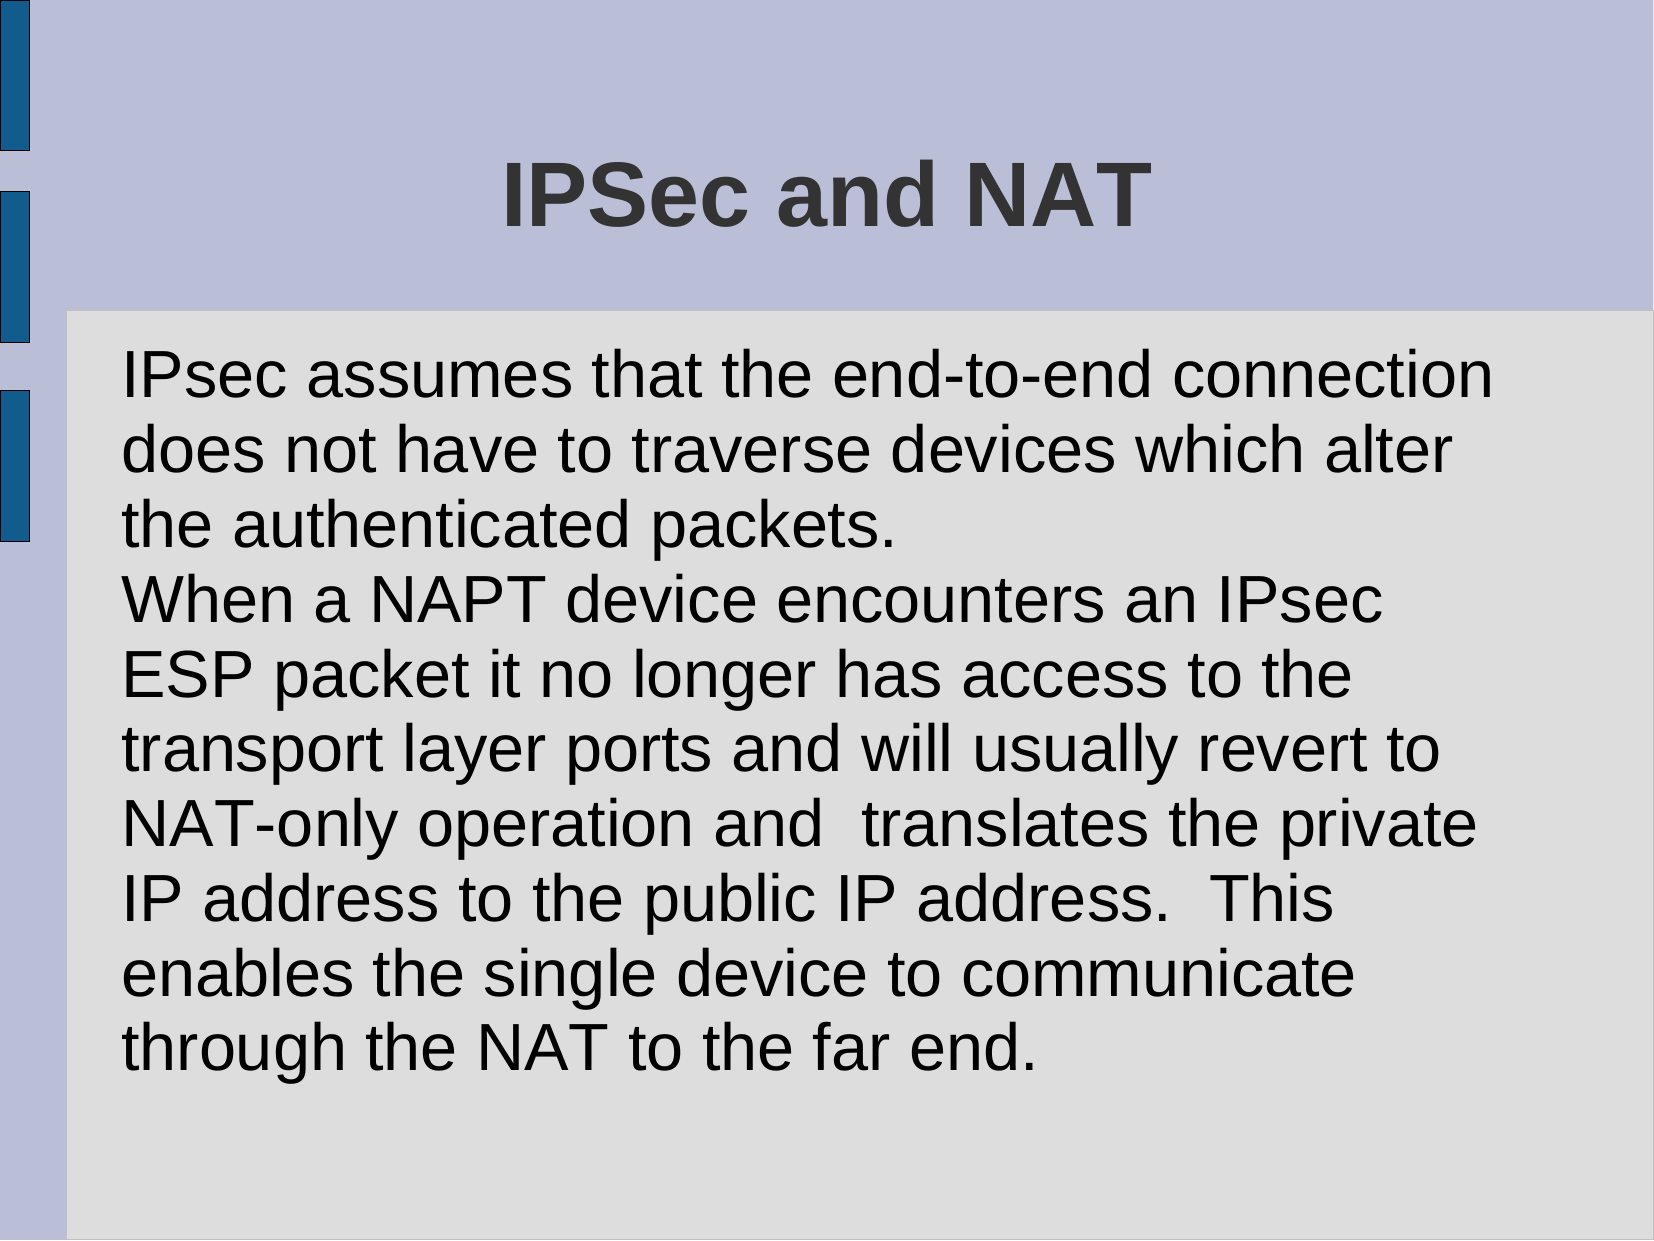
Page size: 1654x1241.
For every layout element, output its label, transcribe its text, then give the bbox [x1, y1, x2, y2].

list IPsec assumes that the end-to-end connection does not have to traverse devices which alter the authenticated packets. When a NAPT device encounters an IPsec ESP packet it no longer has access to the transport layer ports and will usually revert to NAT-only operation and translates the private IP address to the public IP address. This enables the single device to communicate through the NAT to the far end. [121, 337, 1534, 1240]
title IPSec and NAT [121, 91, 1534, 299]
